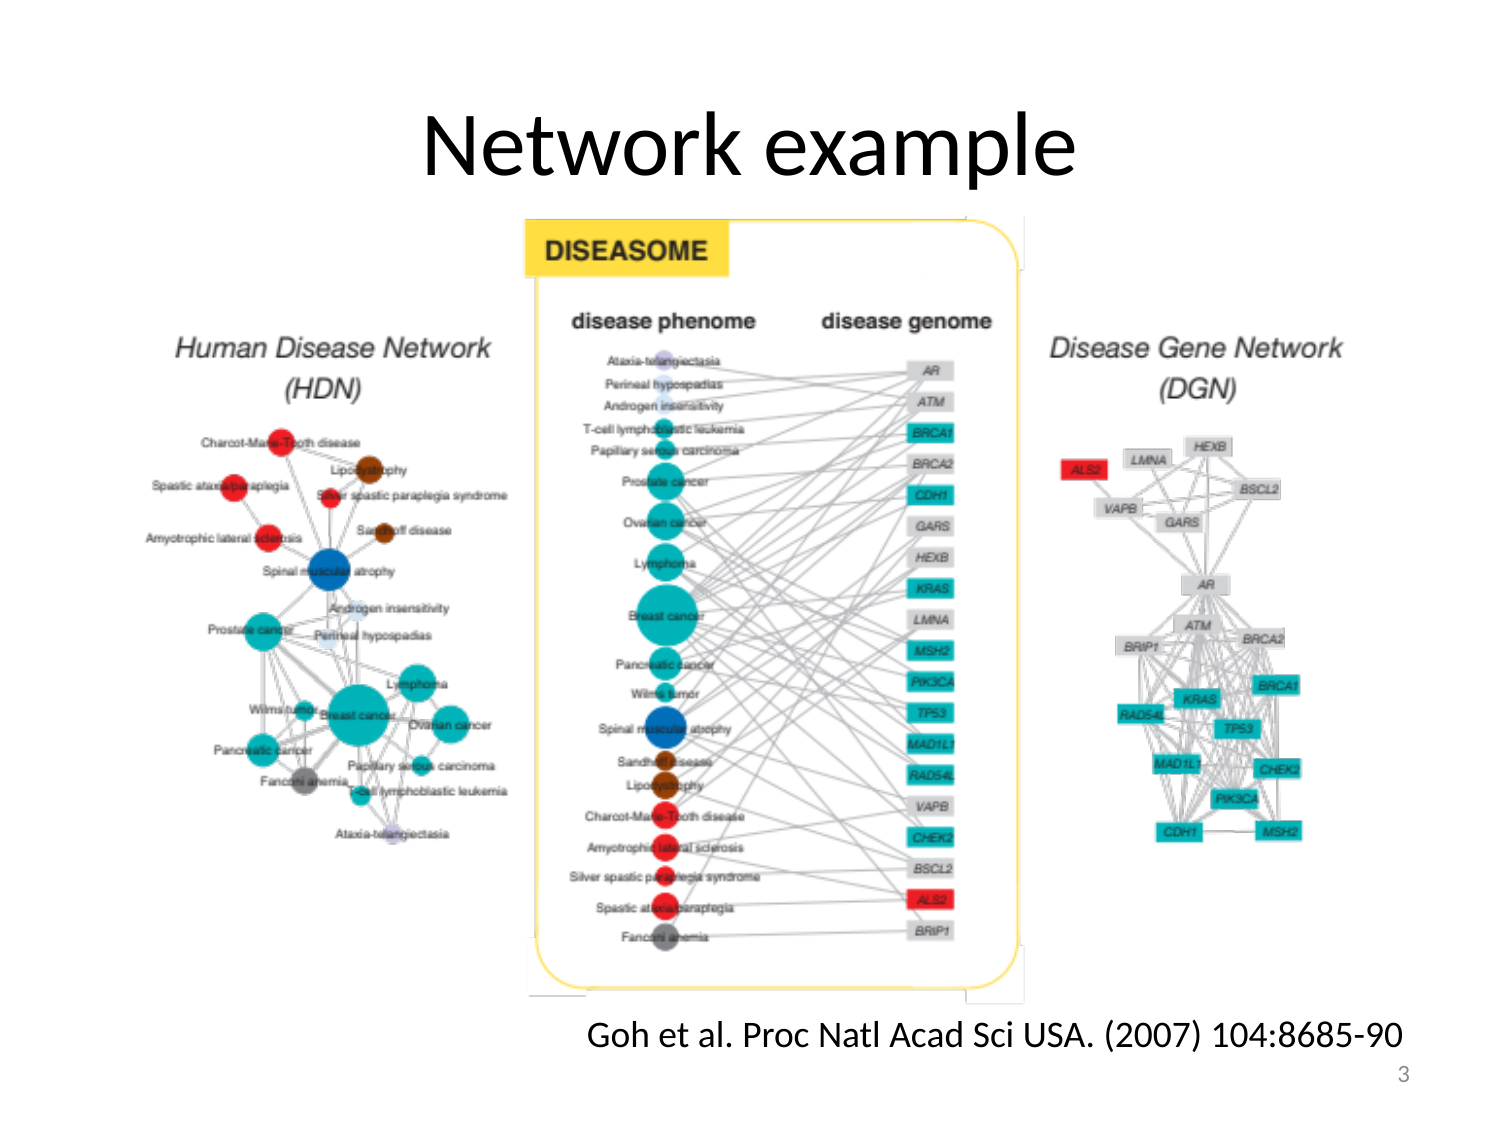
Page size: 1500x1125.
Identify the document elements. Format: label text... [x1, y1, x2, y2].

picture [110, 216, 1378, 1009]
title Network example [75, 45, 1425, 233]
text_box Goh et al. Proc Natl Acad Sci USA. (2007) 104:8685-90 [572, 1002, 1500, 1063]
slide_number <number> [1074, 1042, 1425, 1103]
